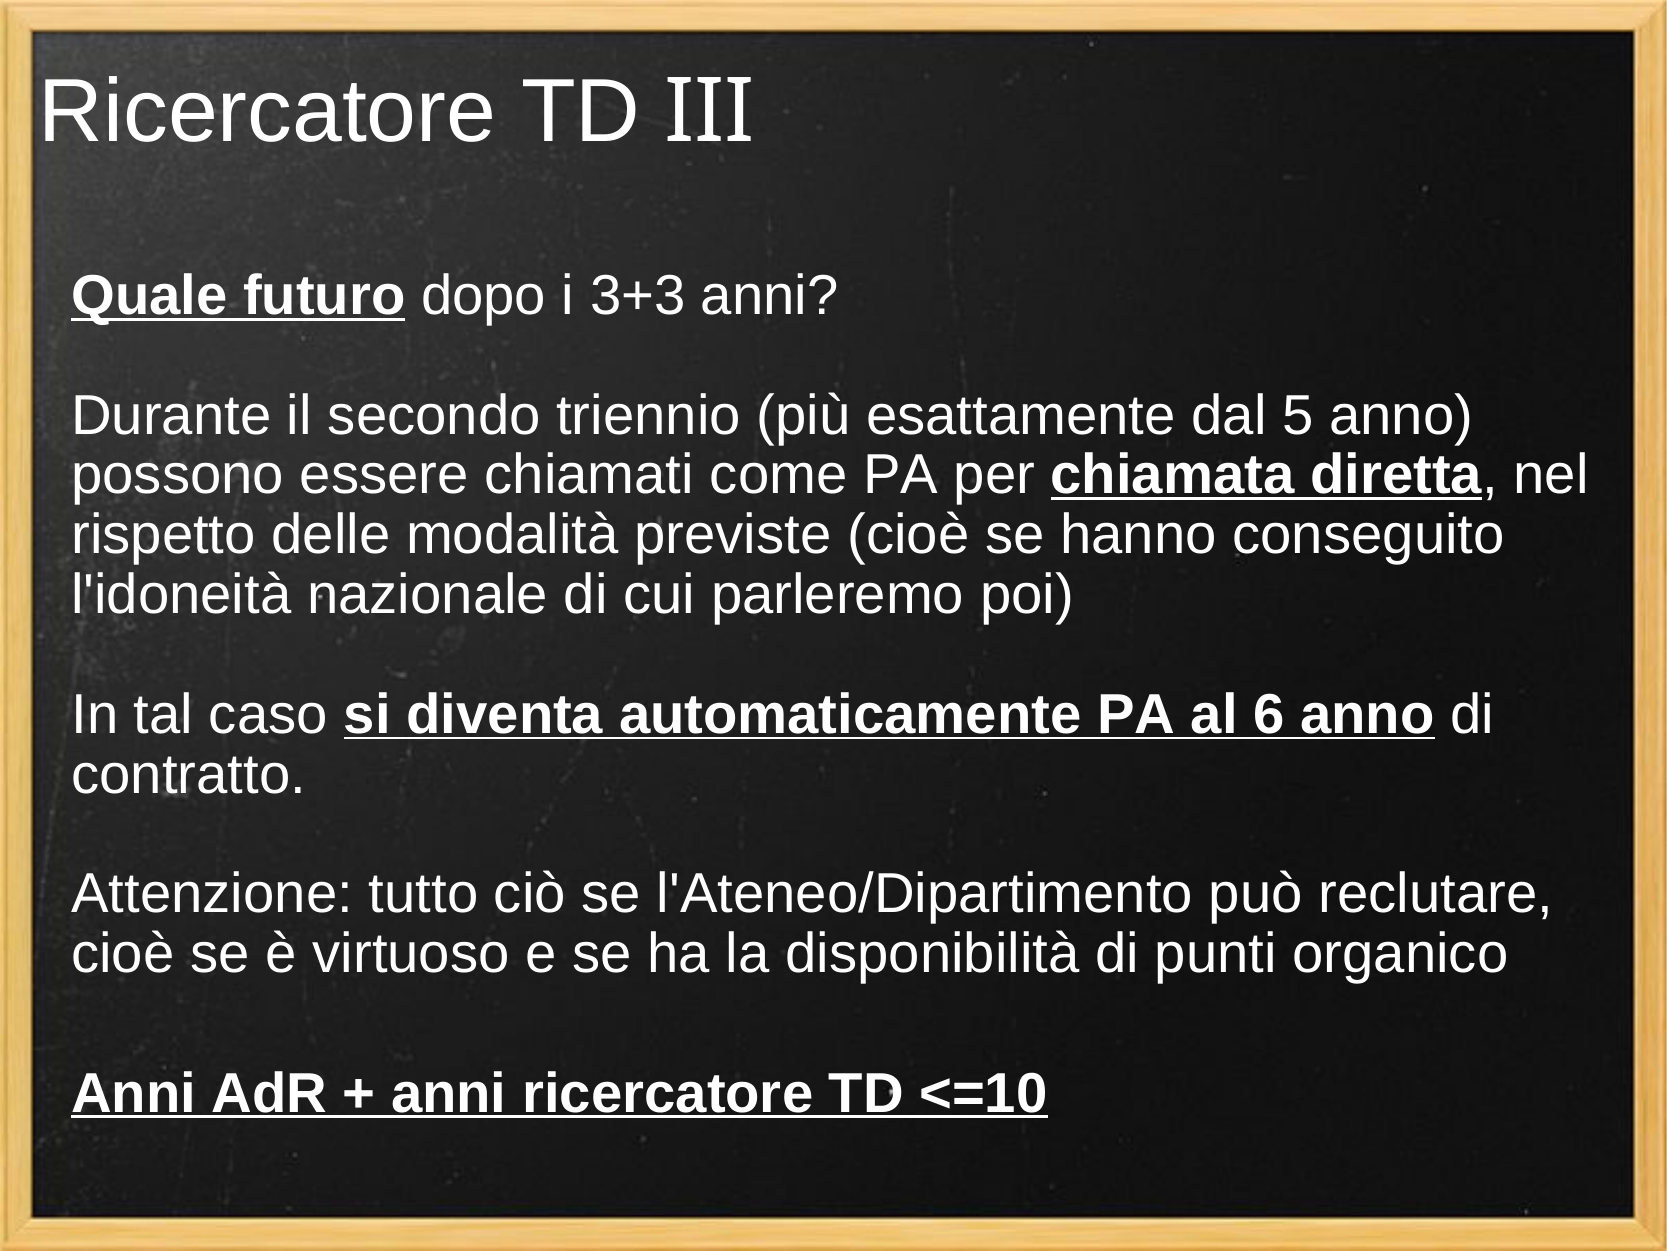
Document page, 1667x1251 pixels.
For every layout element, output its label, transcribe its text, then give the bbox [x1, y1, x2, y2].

picture [0, 0, 1667, 1251]
title Ricercatore TD III [38, 48, 1625, 298]
list Quale futuro dopo i 3+3 anni? Durante il secondo triennio (più esattamente dal 5 anno) possono essere chiamati come PA per chiamata diretta, nel rispetto delle modalità previste (cioè se hanno conseguito l'idoneità nazionale di cui parleremo poi) In tal caso si diventa automaticamente PA al 6 anno di contratto. Attenzione: tutto ciò se l'Ateneo/Dipartimento può reclutare, cioè se è virtuoso e se ha la disponibilità di punti organico Anni AdR + anni ricercatore TD <=10 [71, 266, 1667, 1188]
